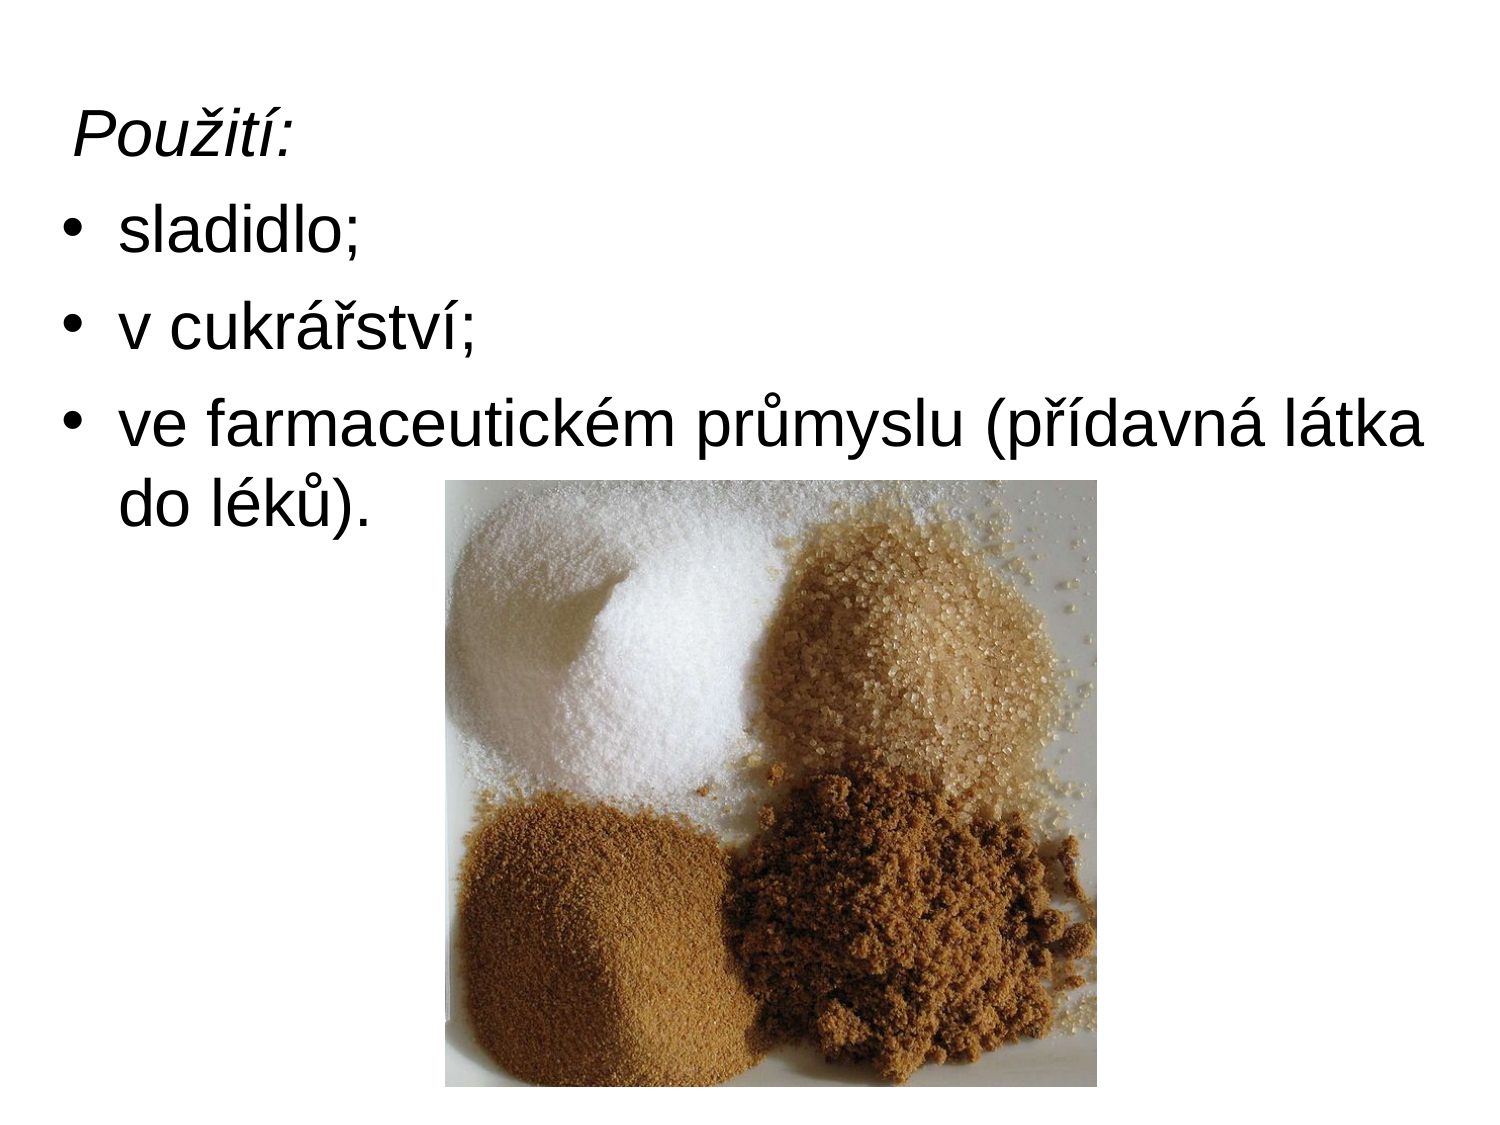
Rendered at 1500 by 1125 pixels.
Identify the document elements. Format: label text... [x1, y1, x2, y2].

list Použití: sladidlo; v cukrářství; ve farmaceutickém průmyslu (přídavná látka do léků). [46, 81, 1454, 1010]
picture [445, 480, 1097, 1087]
